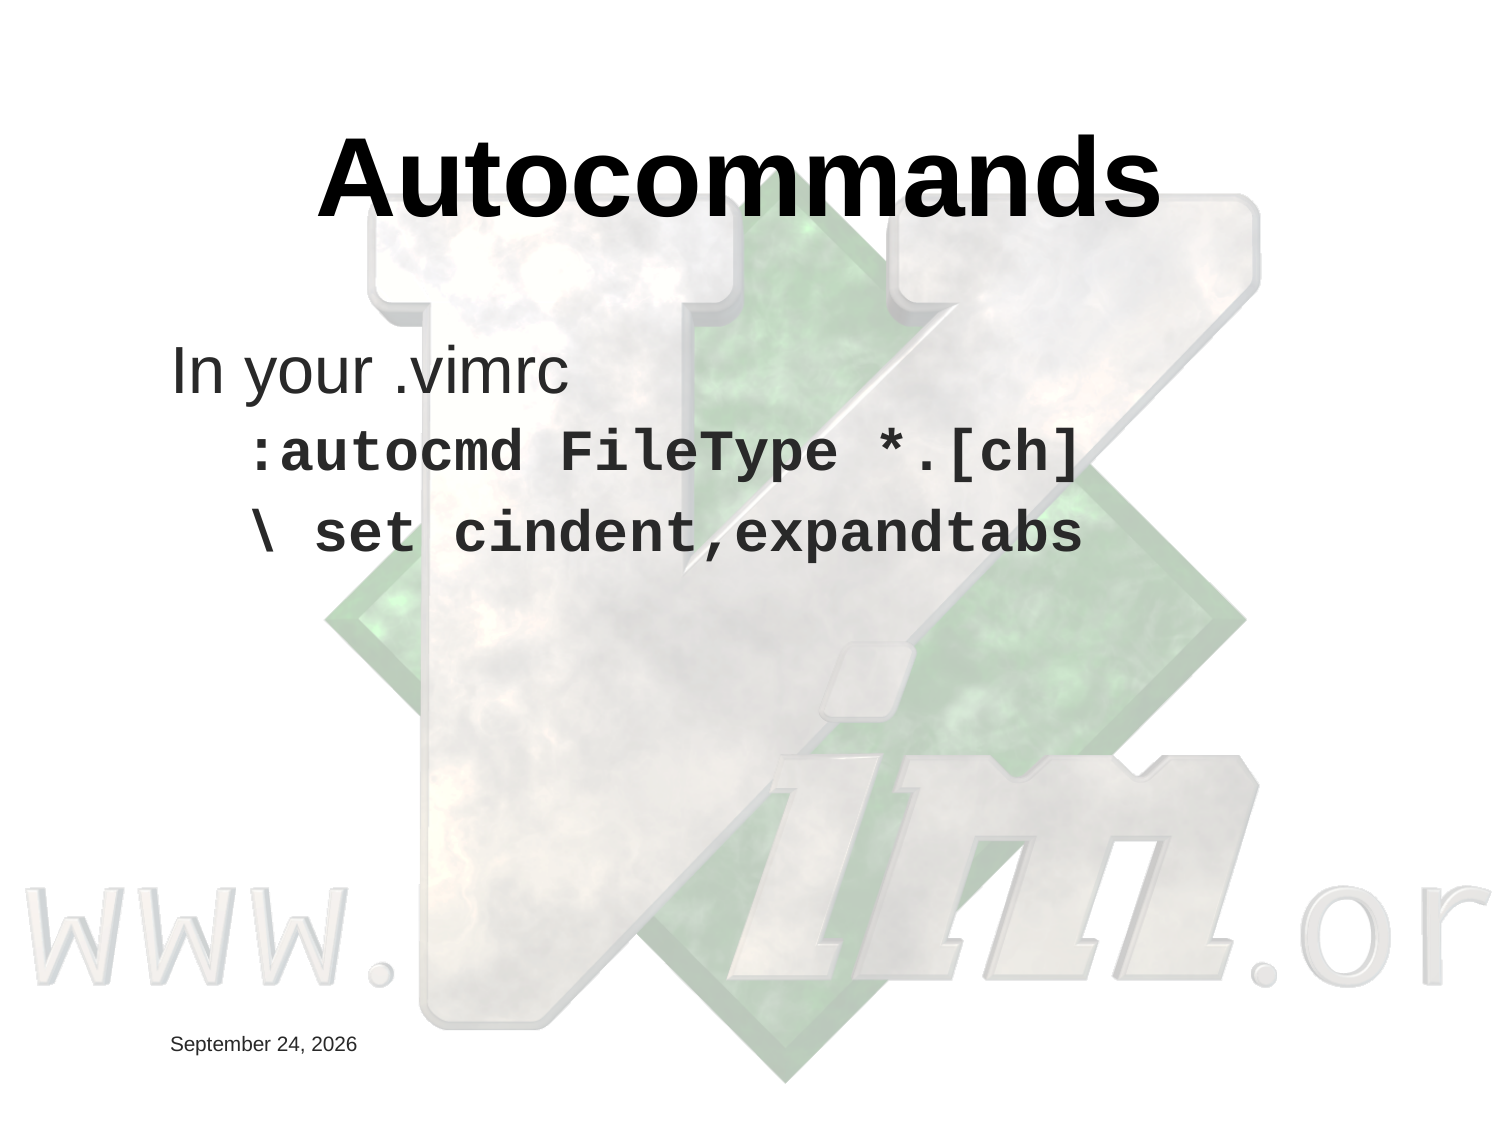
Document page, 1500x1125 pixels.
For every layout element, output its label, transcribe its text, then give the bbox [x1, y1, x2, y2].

picture [0, 0, 1500, 1125]
list In your .vimrc :autocmd FileType *.[ch] \ set cindent,expandtabs [155, 324, 1413, 1001]
title Autocommands [152, 0, 1328, 248]
